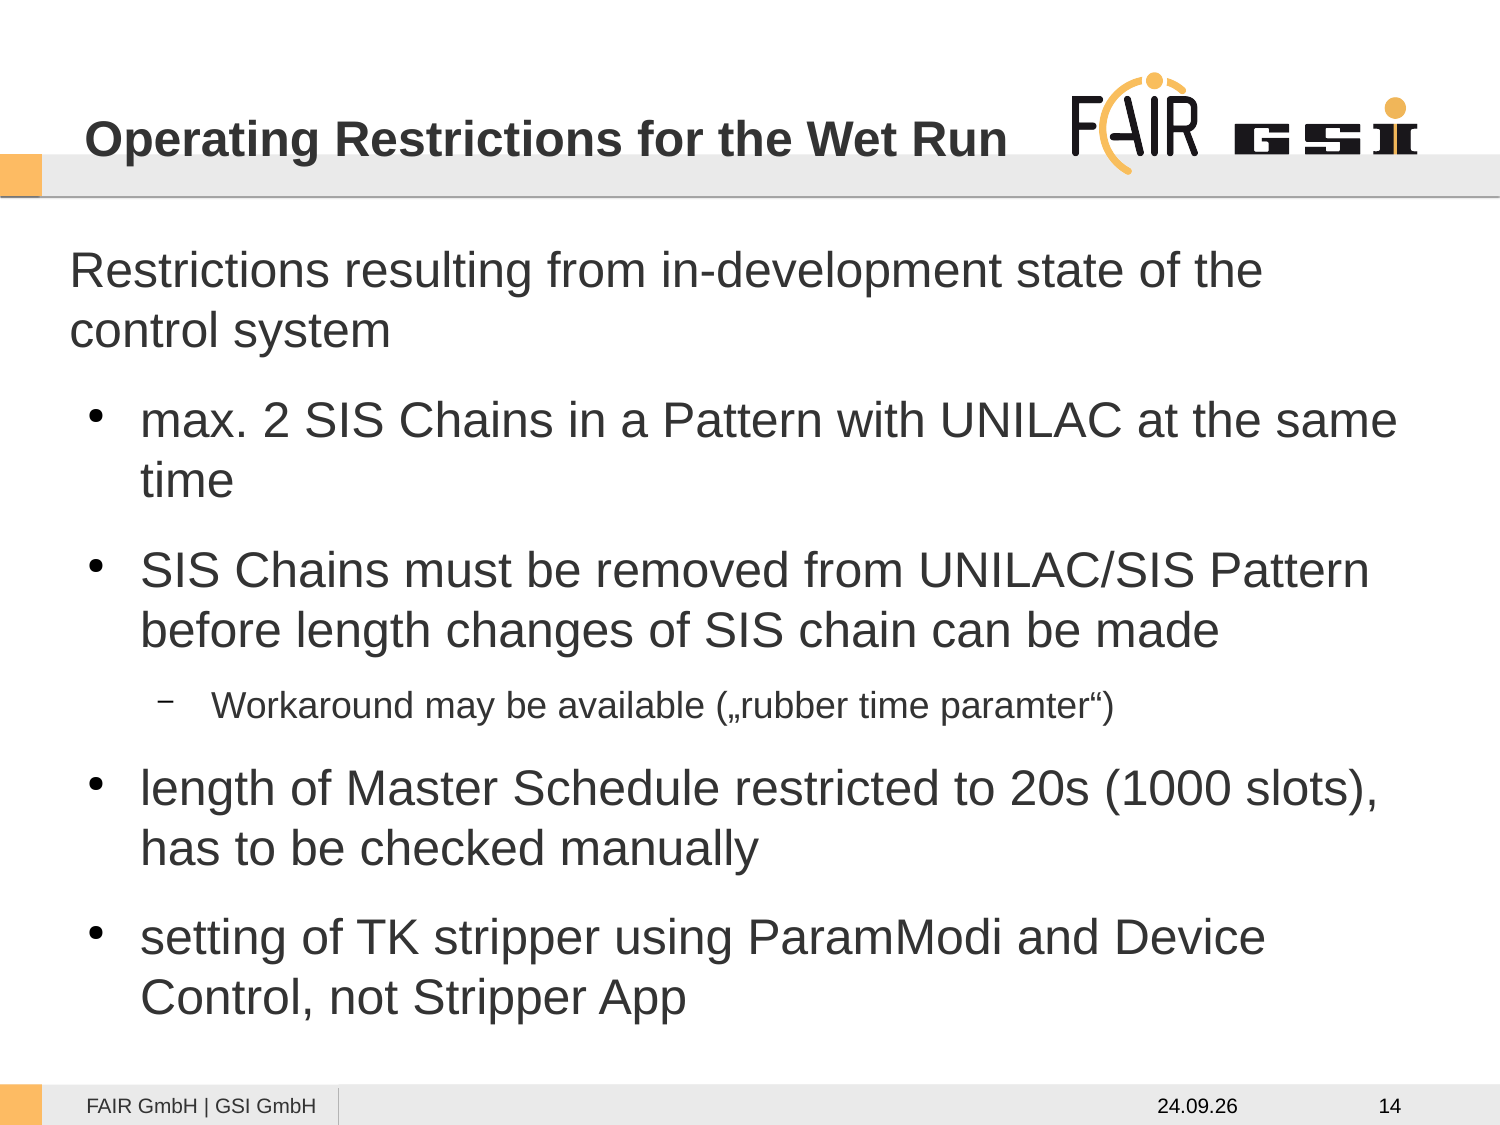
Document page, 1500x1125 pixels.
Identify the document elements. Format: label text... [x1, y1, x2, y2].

title Operating Restrictions for the Wet Run [69, 44, 1030, 174]
picture [1071, 70, 1199, 177]
list Restrictions resulting from in-development state of the control system max. 2 SIS Chains in a Pattern with UNILAC at the same time SIS Chains must be removed from UNILAC/SIS Pattern before length changes of SIS chain can be made Workaround may be available („rubber time paramter“) length of Master Schedule restricted to 20s (1000 slots), has to be checked manually setting of TK stripper using ParamModi and Device Control, not Stripper App [69, 237, 1417, 1043]
picture [1233, 95, 1419, 154]
